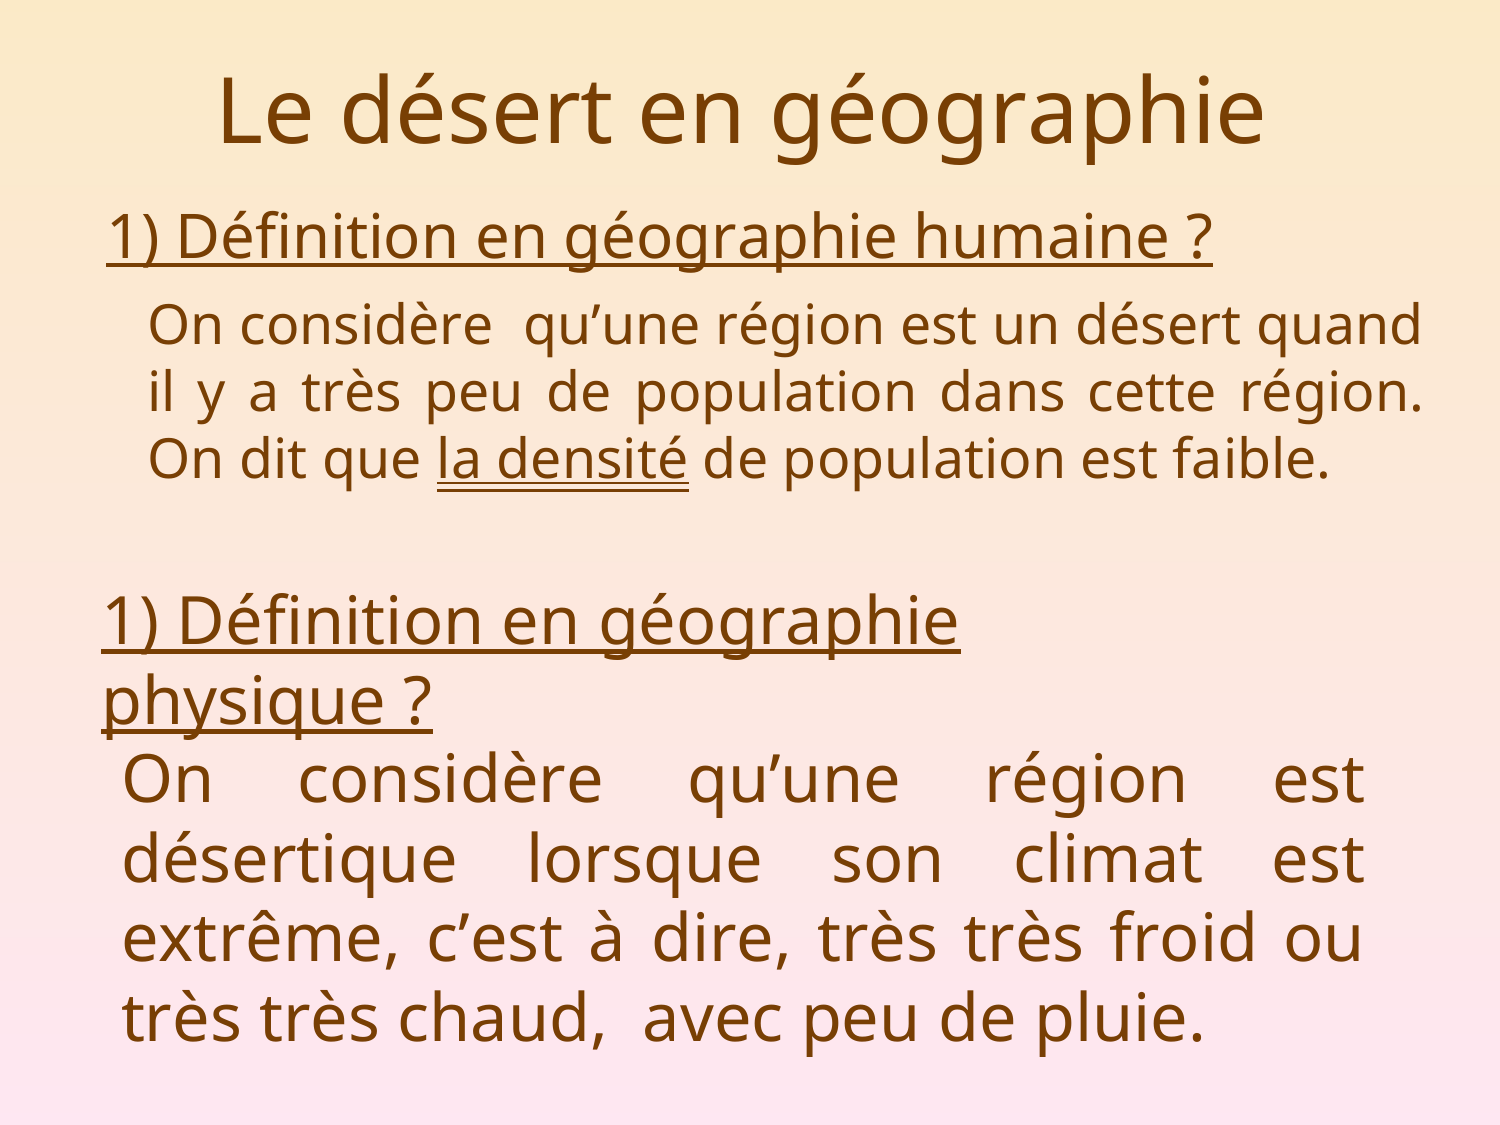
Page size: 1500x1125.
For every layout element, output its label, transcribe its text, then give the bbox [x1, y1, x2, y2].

title Le désert en géographie [67, 13, 1418, 201]
text_box 1) Définition en géographie physique ? [86, 570, 1229, 686]
text_box On considère qu’une région est désertique lorsque son climat est extrême, c’est à dire, très très froid ou très très chaud, avec peu de pluie. [106, 727, 1382, 1125]
list 1) Définition en géographie humaine ? On considère qu’une région est un désert quand il y a très peu de population dans cette région. On dit que la densité de population est faible. [90, 188, 1441, 513]
